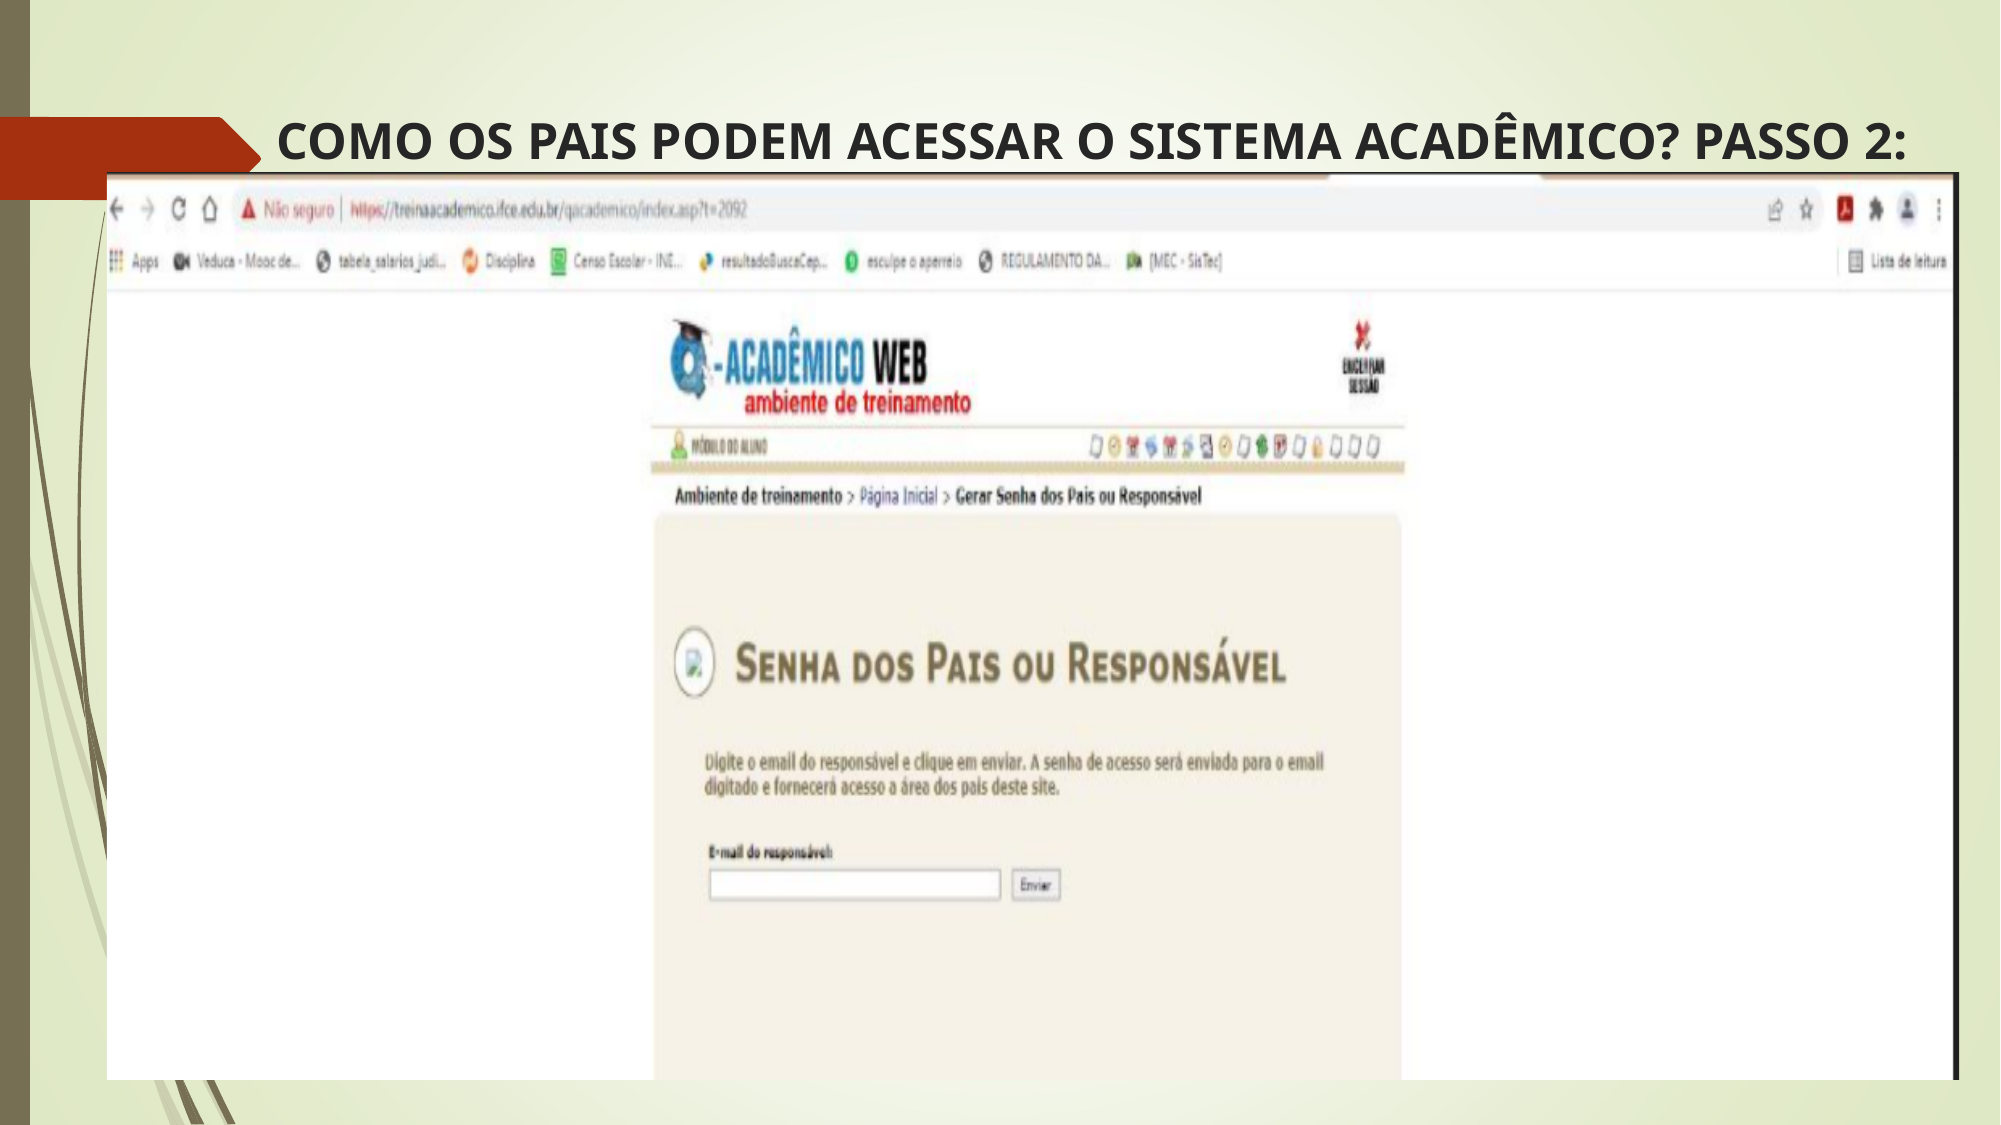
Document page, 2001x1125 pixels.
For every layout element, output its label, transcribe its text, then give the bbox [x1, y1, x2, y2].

picture [30, 405, 91, 770]
picture [30, 0, 2001, 1125]
title COMO OS PAIS PODEM ACESSAR O SISTEMA ACADÊMICO? PASSO 2: [238, 102, 1960, 172]
